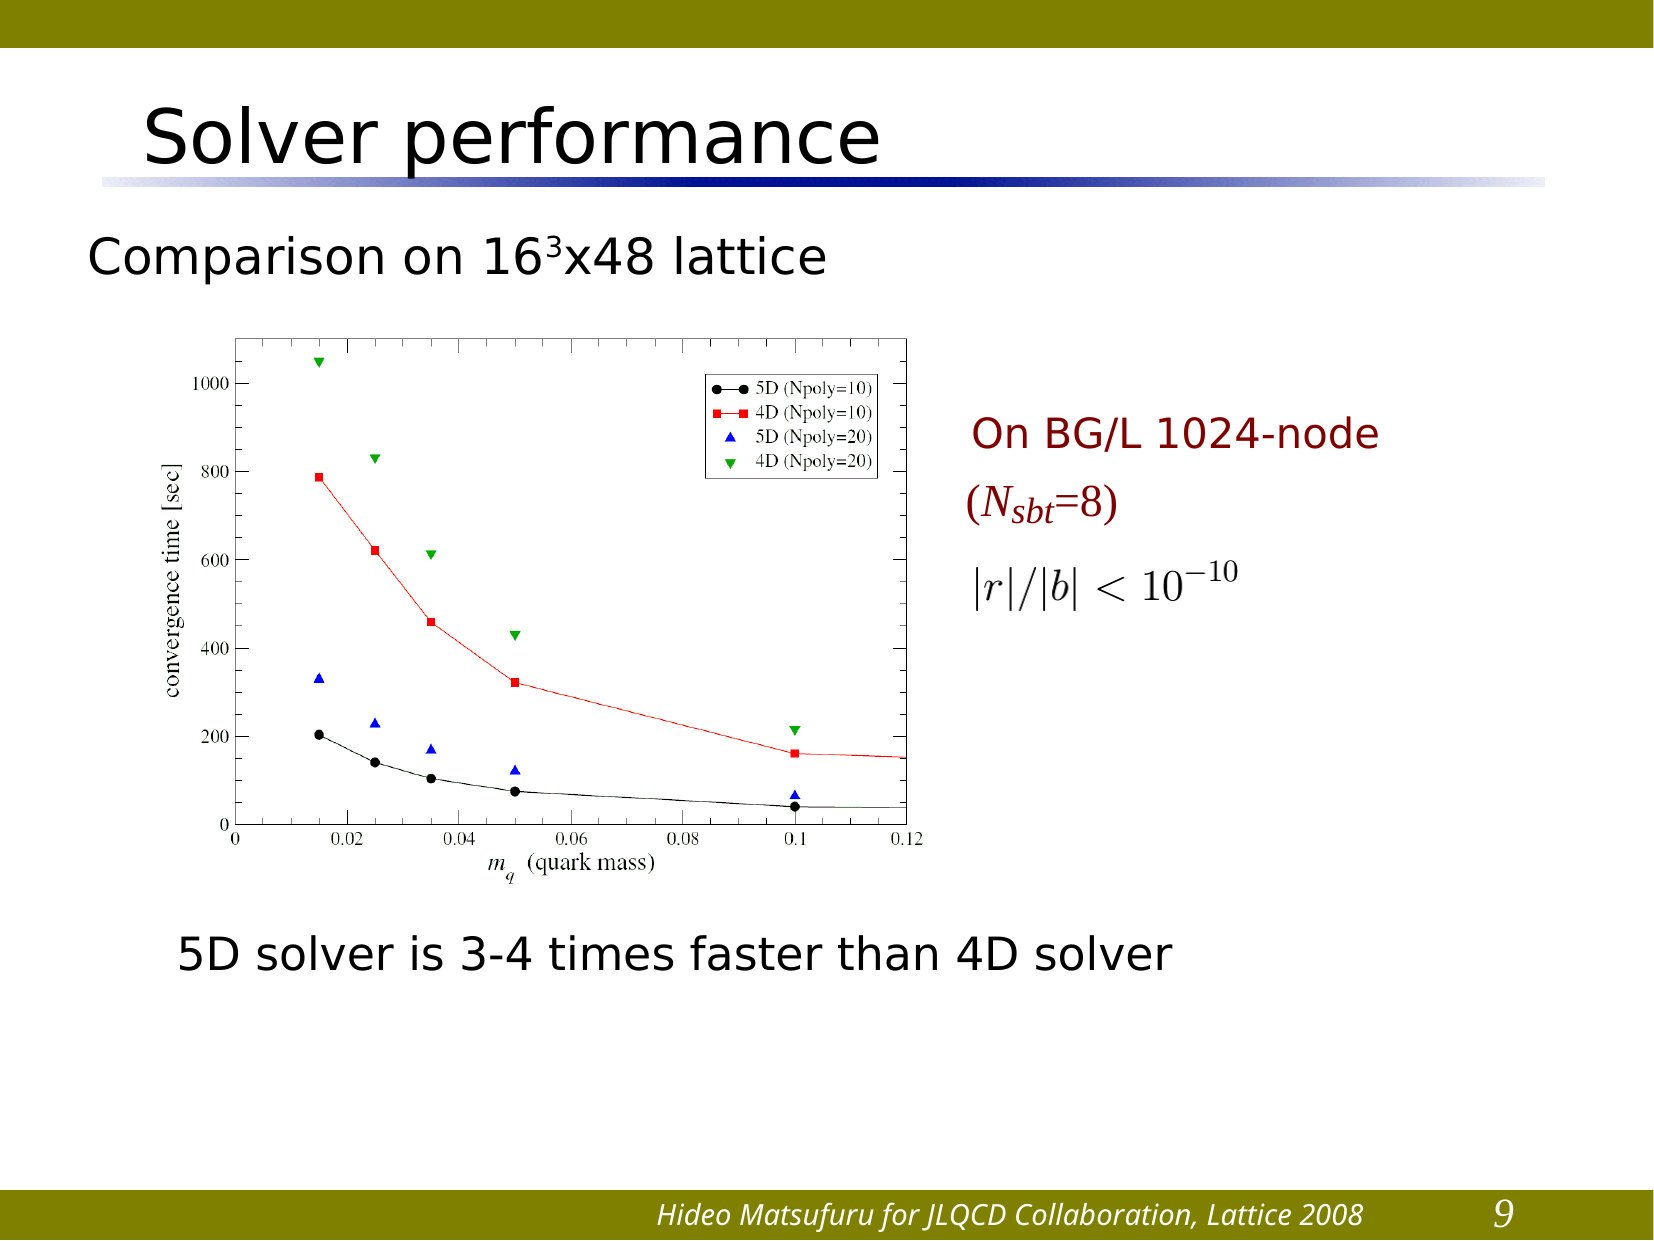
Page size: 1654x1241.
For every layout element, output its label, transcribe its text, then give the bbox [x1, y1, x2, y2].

picture [102, 177, 142, 187]
text_box (Nsbt=8) [965, 475, 1119, 536]
list Comparison on 163x48 lattice [69, 227, 1593, 422]
text_box On BG/L 1024-node [957, 409, 1381, 458]
picture [1246, 177, 1545, 187]
title Solver performance [142, 88, 1246, 187]
list 5D solver is 3-4 times faster than 4D solver [82, 927, 1363, 1069]
picture [976, 560, 1238, 611]
picture [152, 330, 933, 890]
